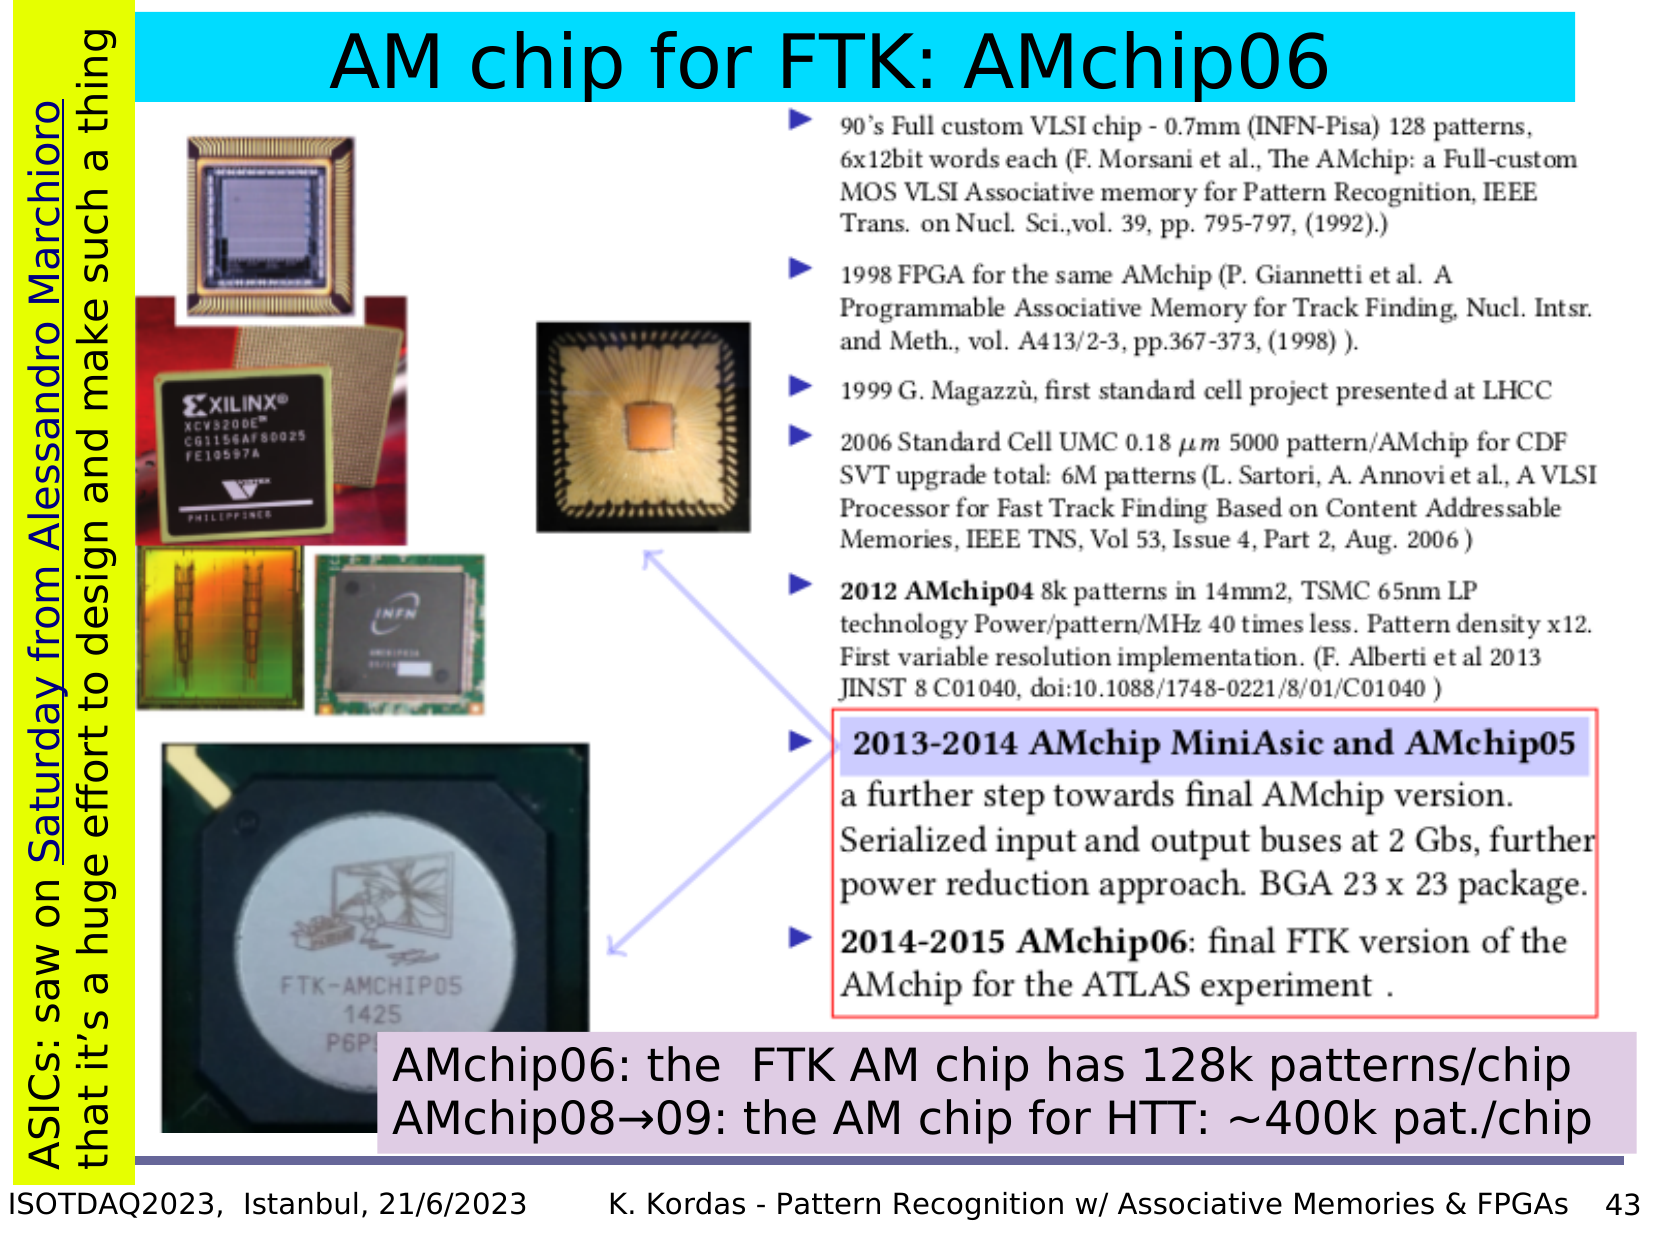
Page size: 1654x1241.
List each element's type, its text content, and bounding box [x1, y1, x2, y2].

title AM chip for FTK: AMchip06 [135, 11, 1576, 102]
text_box AMchip06: the FTK AM chip has 128k patterns/chip AMchip08→09: the AM chip for HTT: ~400k pat./chip [377, 1031, 1637, 1154]
picture [135, 102, 1618, 1133]
text_box ASICs: saw on Saturday from Alessandro Marchioro that it’s a huge effort to design and make such a thing [13, 0, 135, 1185]
